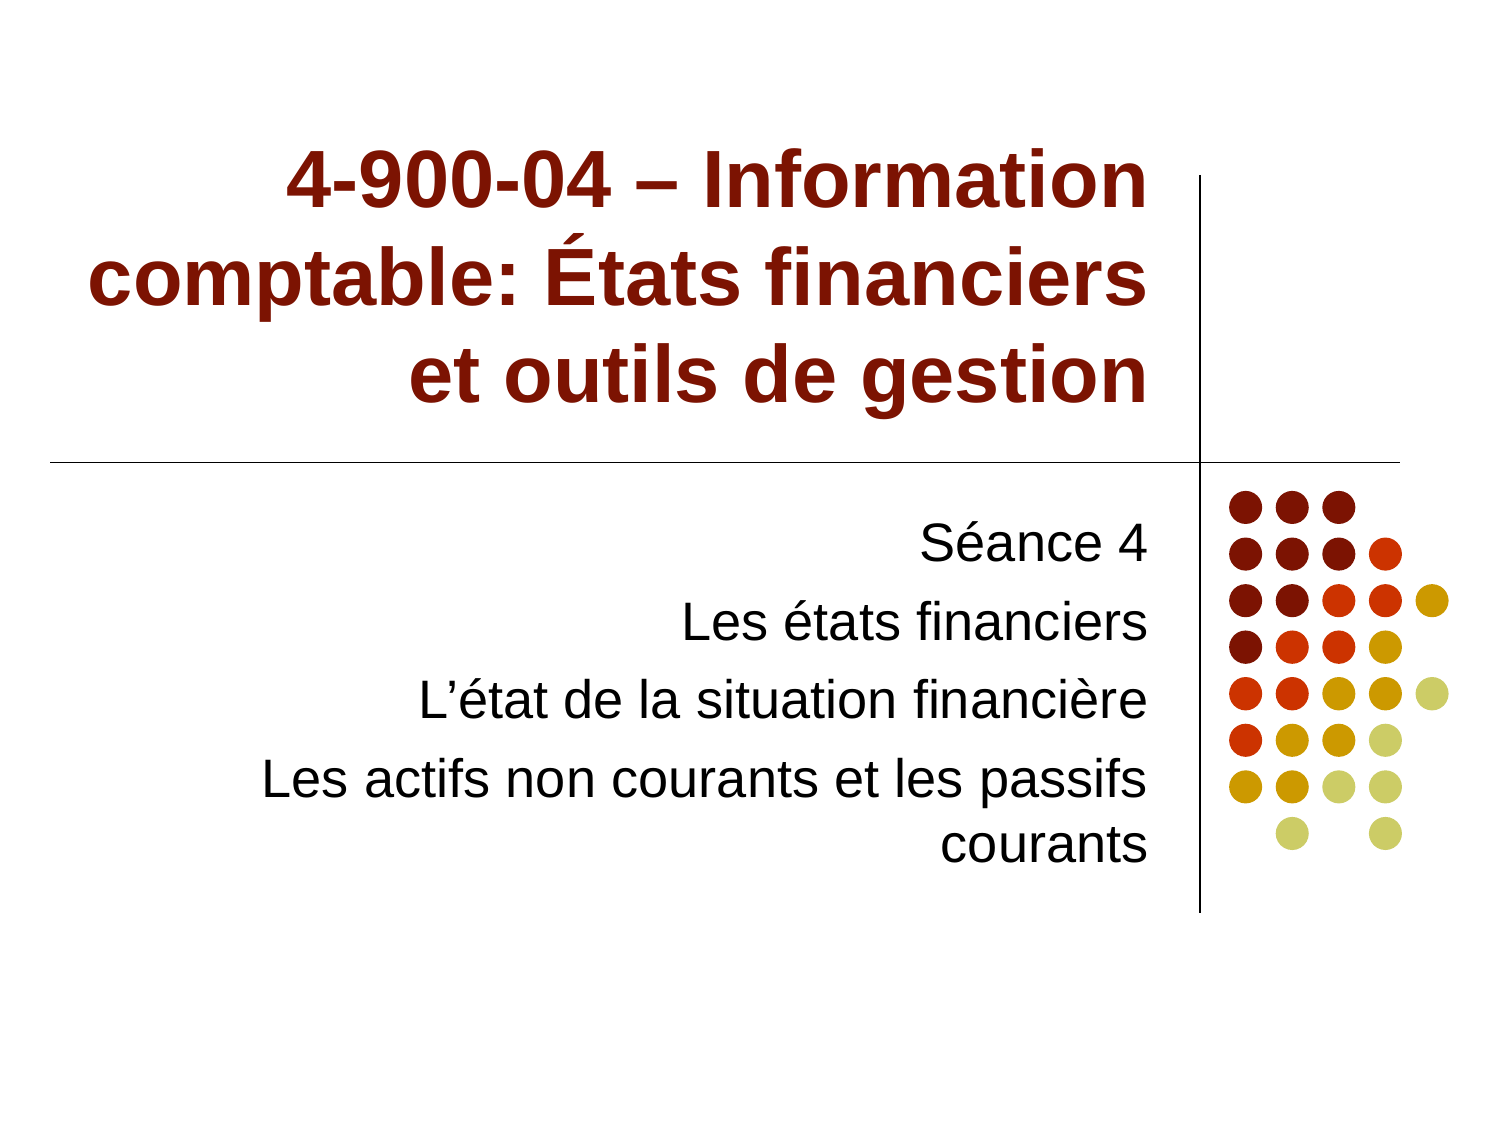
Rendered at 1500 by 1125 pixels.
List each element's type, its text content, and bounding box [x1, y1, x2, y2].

text_box Séance 4 Les états financiers L’état de la situation financière Les actifs non courants et les passifs courants [139, 500, 1165, 888]
title 4-900-04 – Information comptable: États financiers et outils de gestion [51, 76, 1165, 427]
